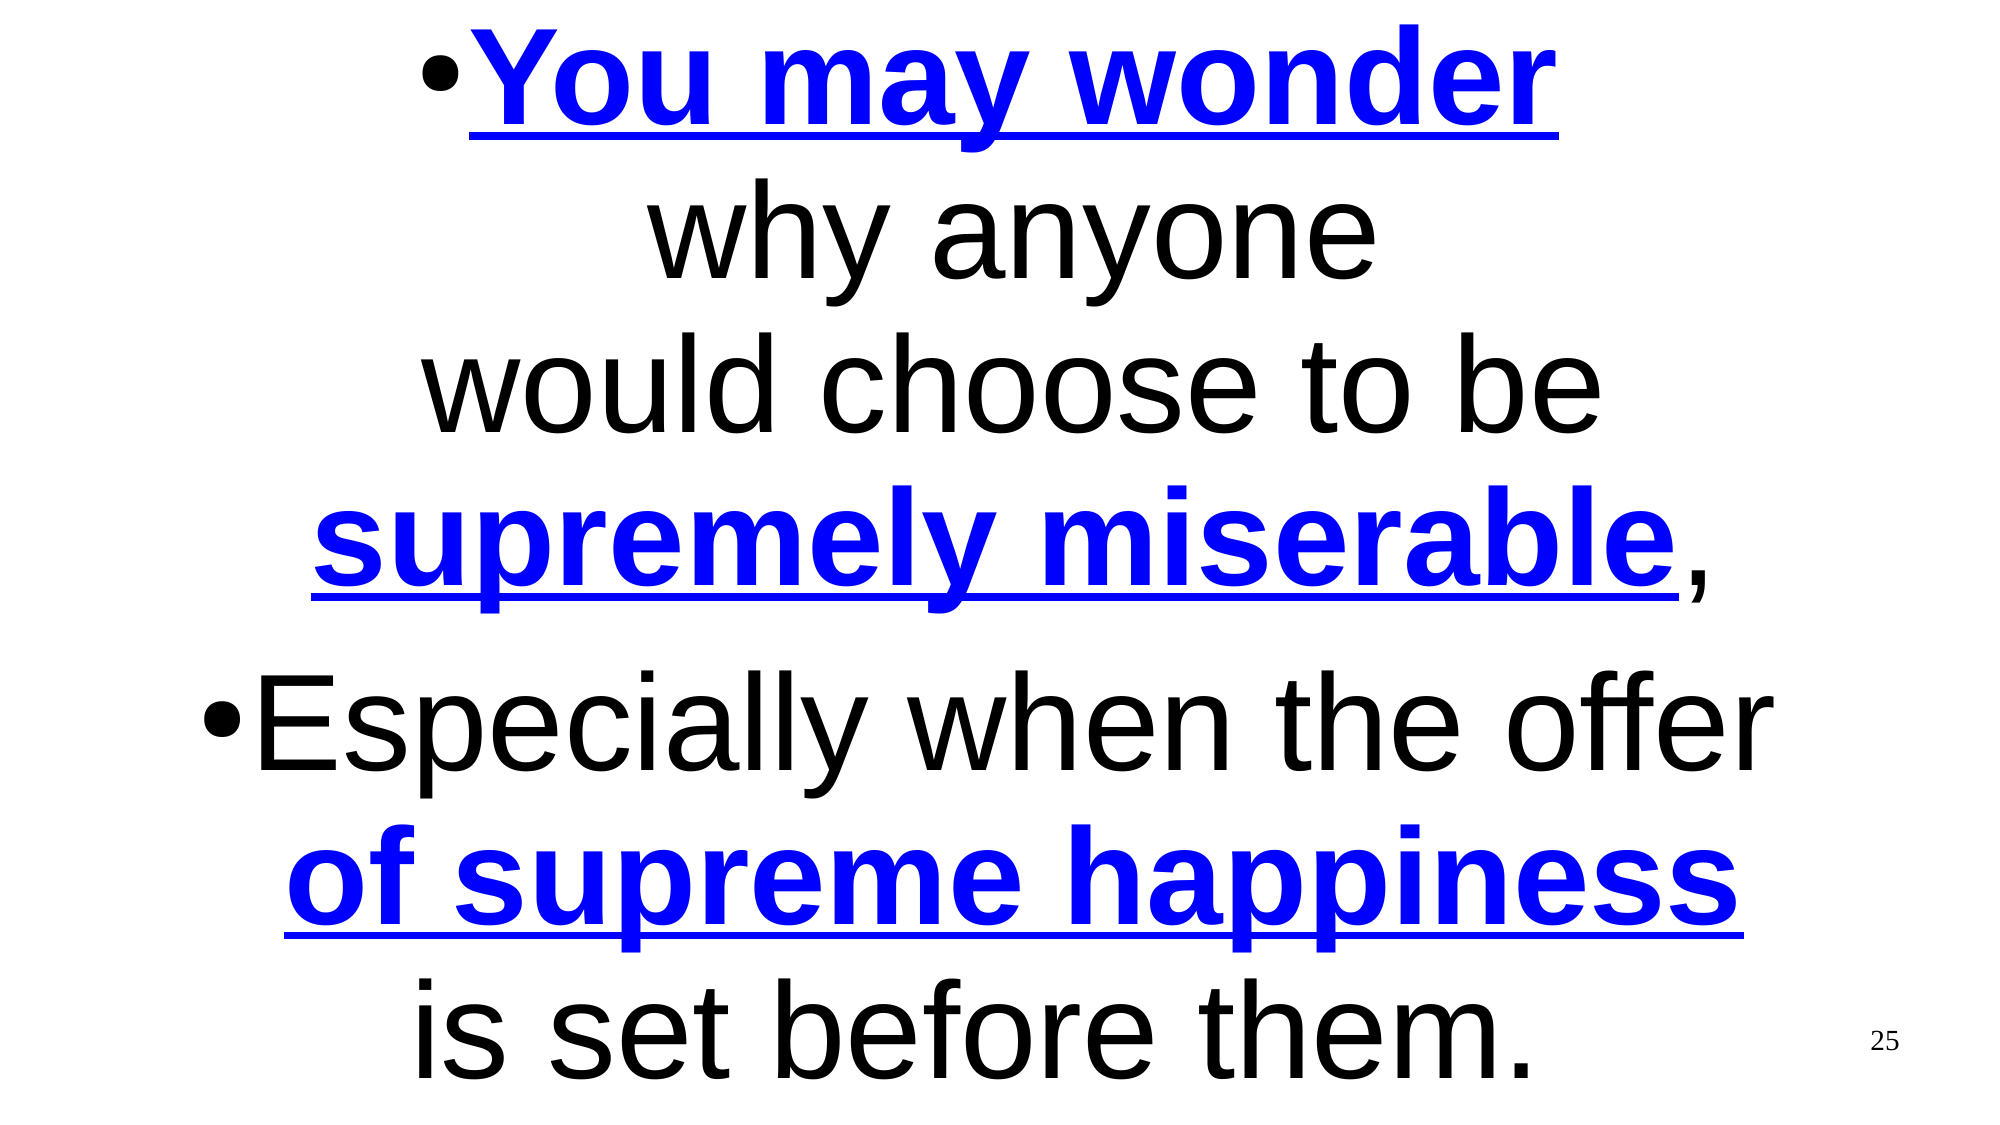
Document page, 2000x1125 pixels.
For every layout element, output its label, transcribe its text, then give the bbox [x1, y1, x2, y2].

list You may wonder why anyone would choose to be supremely miserable, Especially when the offer of supreme happiness is set before them. [0, 0, 1996, 1123]
